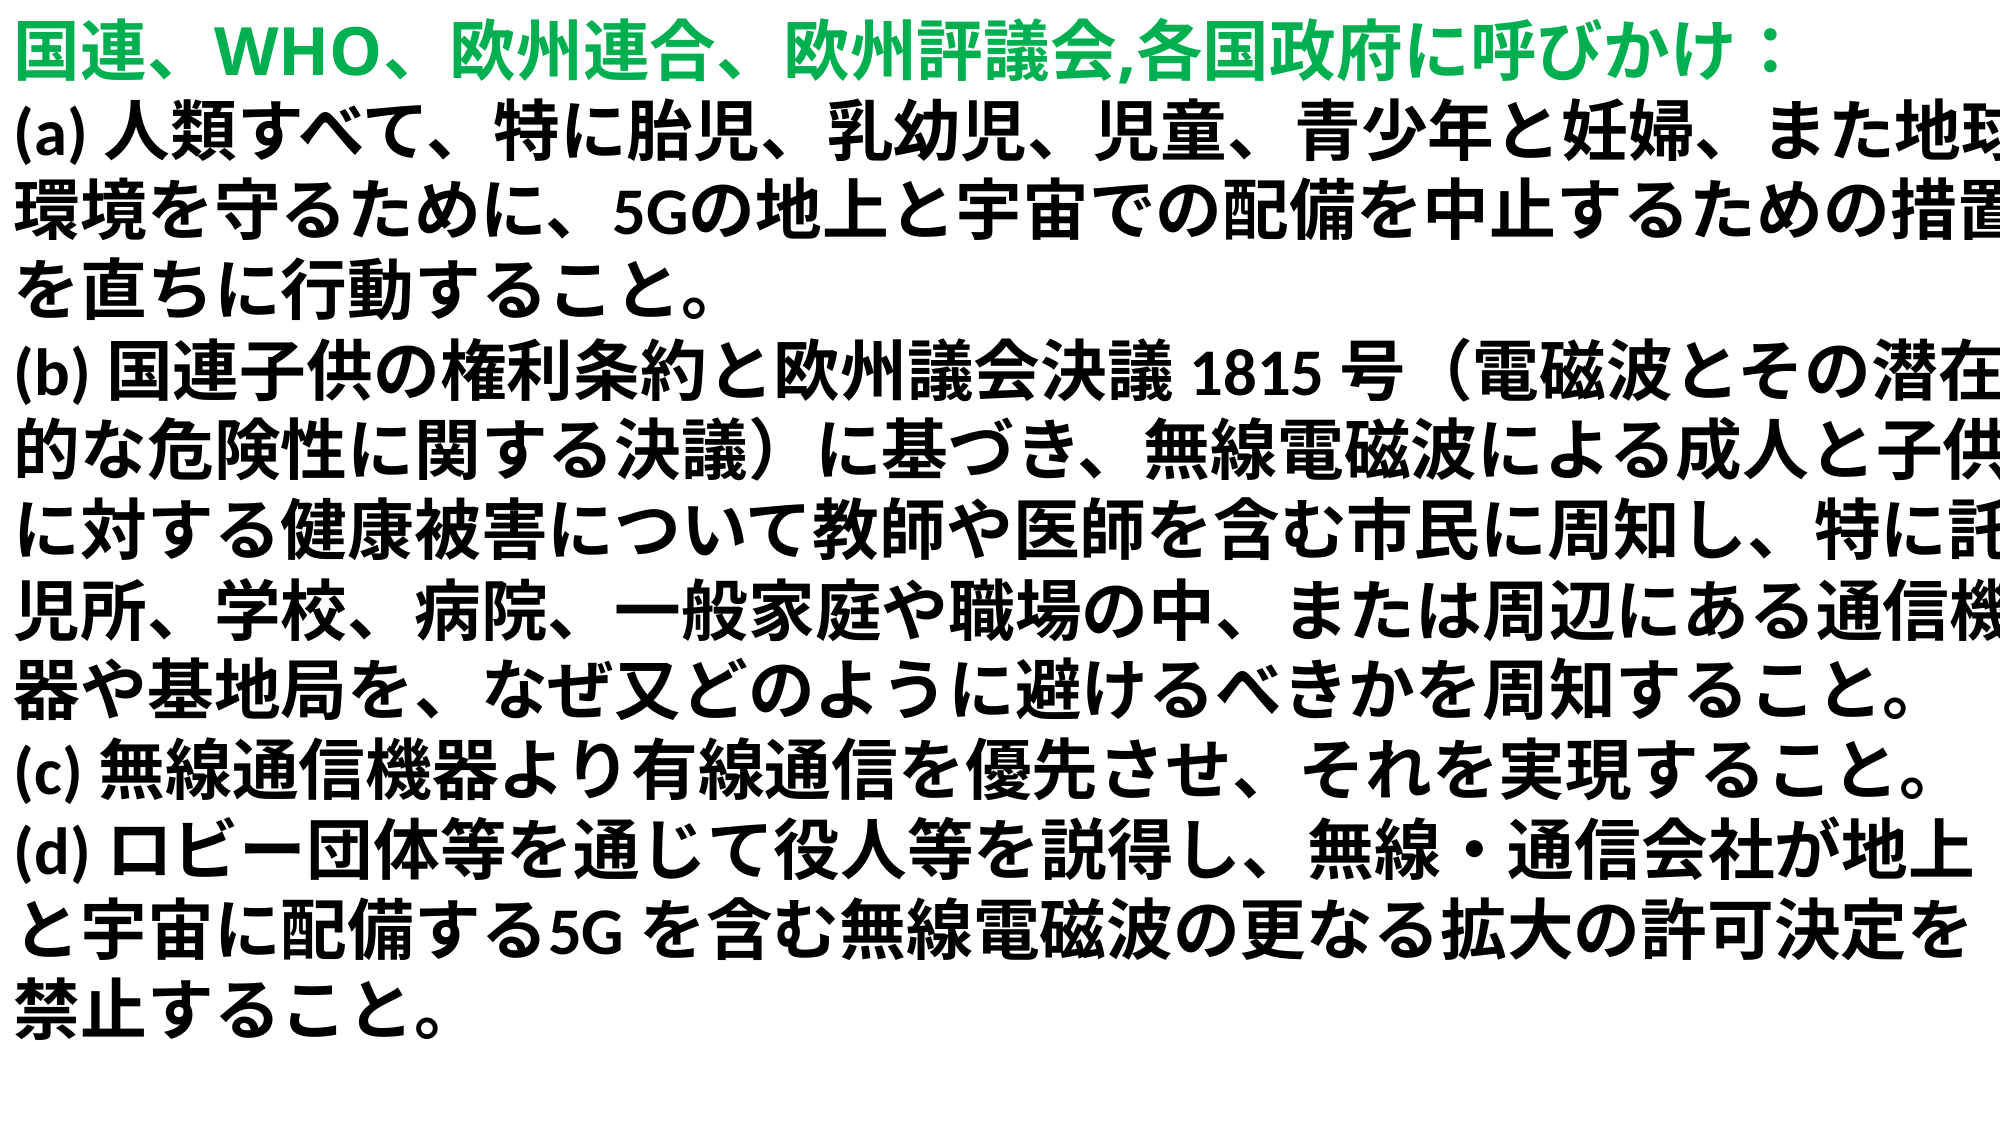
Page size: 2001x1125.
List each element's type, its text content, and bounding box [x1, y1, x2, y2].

text_box 国連、WHO、欧州連合、欧州評議会,各国政府に呼びかけ：​ (a) 人類すべて、特に胎児、乳幼児、児童、青少年と妊婦、また地球環境を守るために、5Gの地上と宇宙での配備を中止するための措置を直ちに行動すること。​ (b) 国連子供の権利条約と欧州議会決議 1815 号（電磁波とその潜在的な危険性に関する決議）に基づき、無線電磁波による成人と子供に対する健康被害について教師や医師を含む市民に周知し、特に託児所、学校、病院、一般家庭や職場の中、または周辺にある通信機器や基地局を、なぜ又どのように避けるべきかを周知すること。​ (c) 無線通信機器より有線通信を優先させ、それを実現すること。​ (d) ロビー団体等を通じて役人等を説得し、無線・通信会社が地上と宇宙に配備する5G を含む無線電磁波の更なる拡大の許可決定を禁止すること。​ [0, 1, 2000, 1125]
